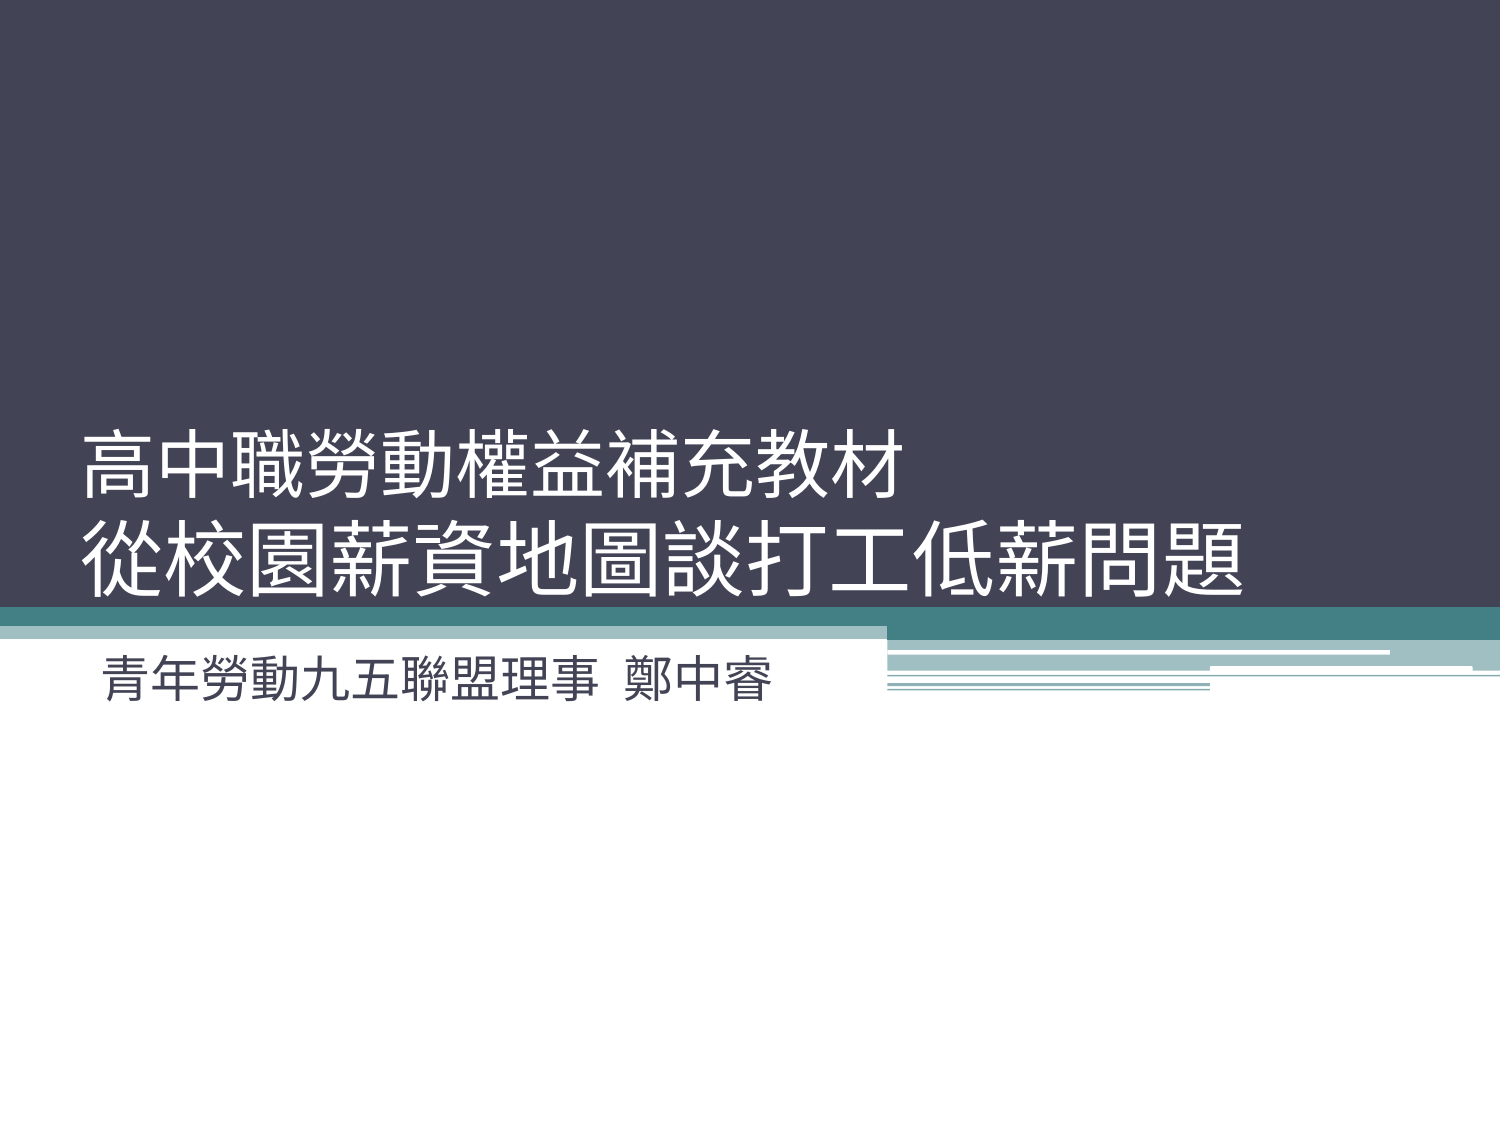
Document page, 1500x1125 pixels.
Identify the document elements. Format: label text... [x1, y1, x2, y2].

subtitle 青年勞動九五聯盟理事 鄭中睿 [75, 639, 888, 928]
title 高中職勞動權益補充教材 從校園薪資地圖談打工低薪問題 [64, 373, 1453, 615]
